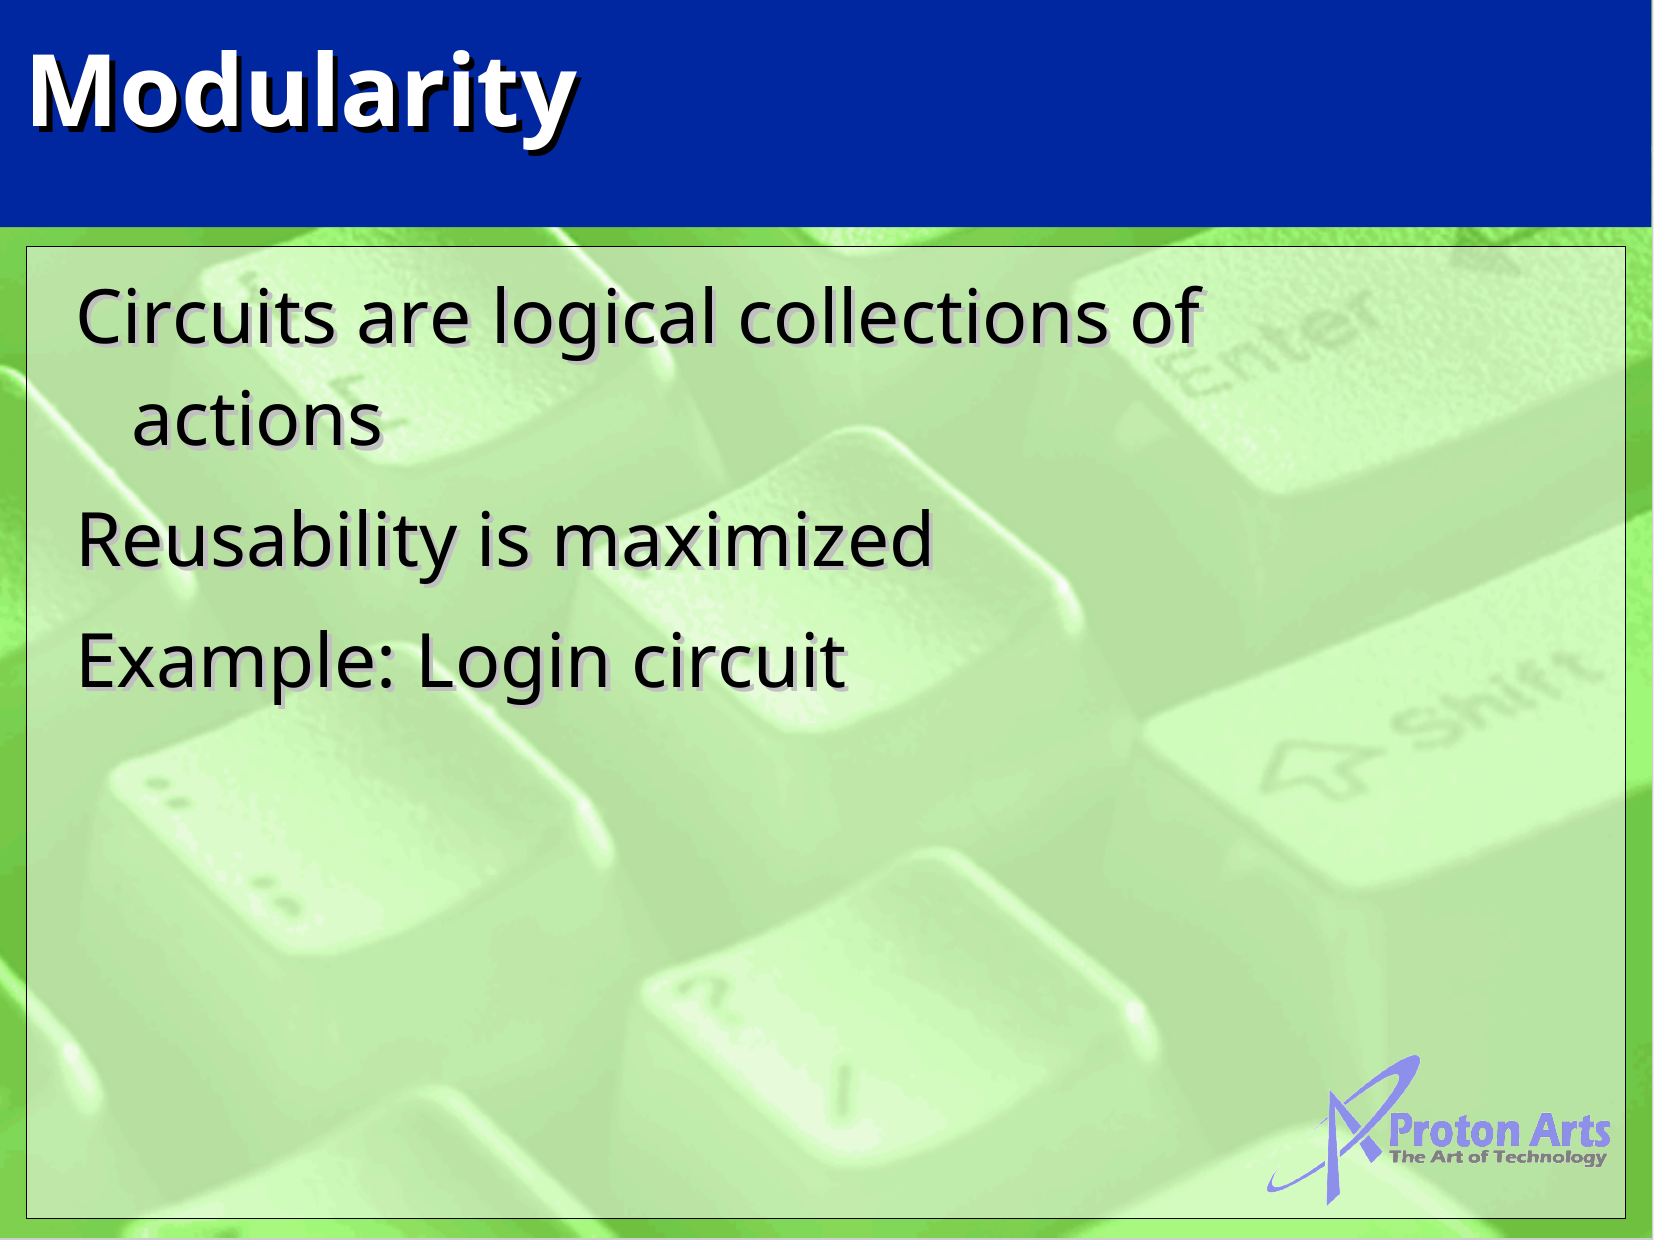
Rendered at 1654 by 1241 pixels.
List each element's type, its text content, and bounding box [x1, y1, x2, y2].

title Modularity [24, 0, 1425, 216]
list Circuits are logical collections of actions Reusability is maximized Example: Login circuit [75, 263, 1425, 1006]
picture [0, 228, 1652, 1238]
